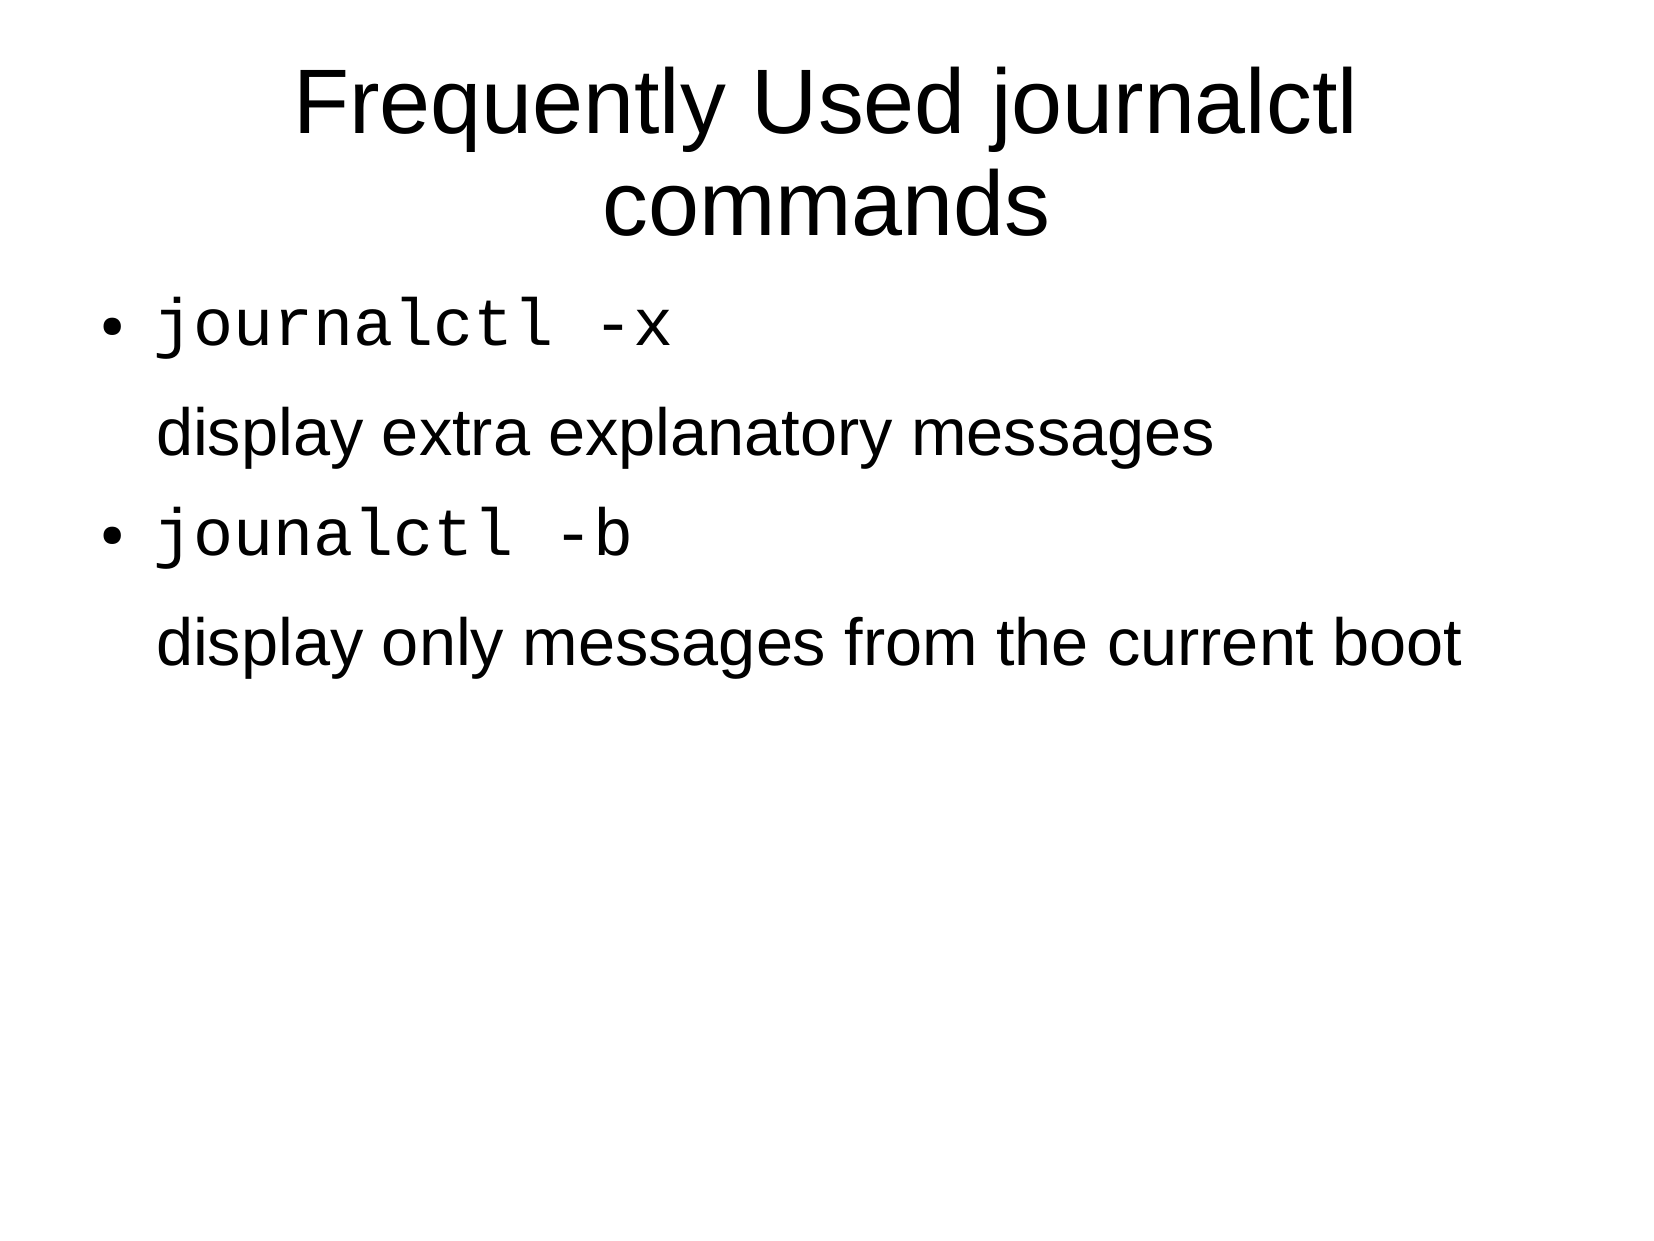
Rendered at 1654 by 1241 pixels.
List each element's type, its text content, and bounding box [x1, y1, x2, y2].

list journalctl -x display extra explanatory messages jounalctl -b display only messages from the current boot [82, 290, 1571, 1010]
title Frequently Used journalctl commands [82, 49, 1571, 257]
